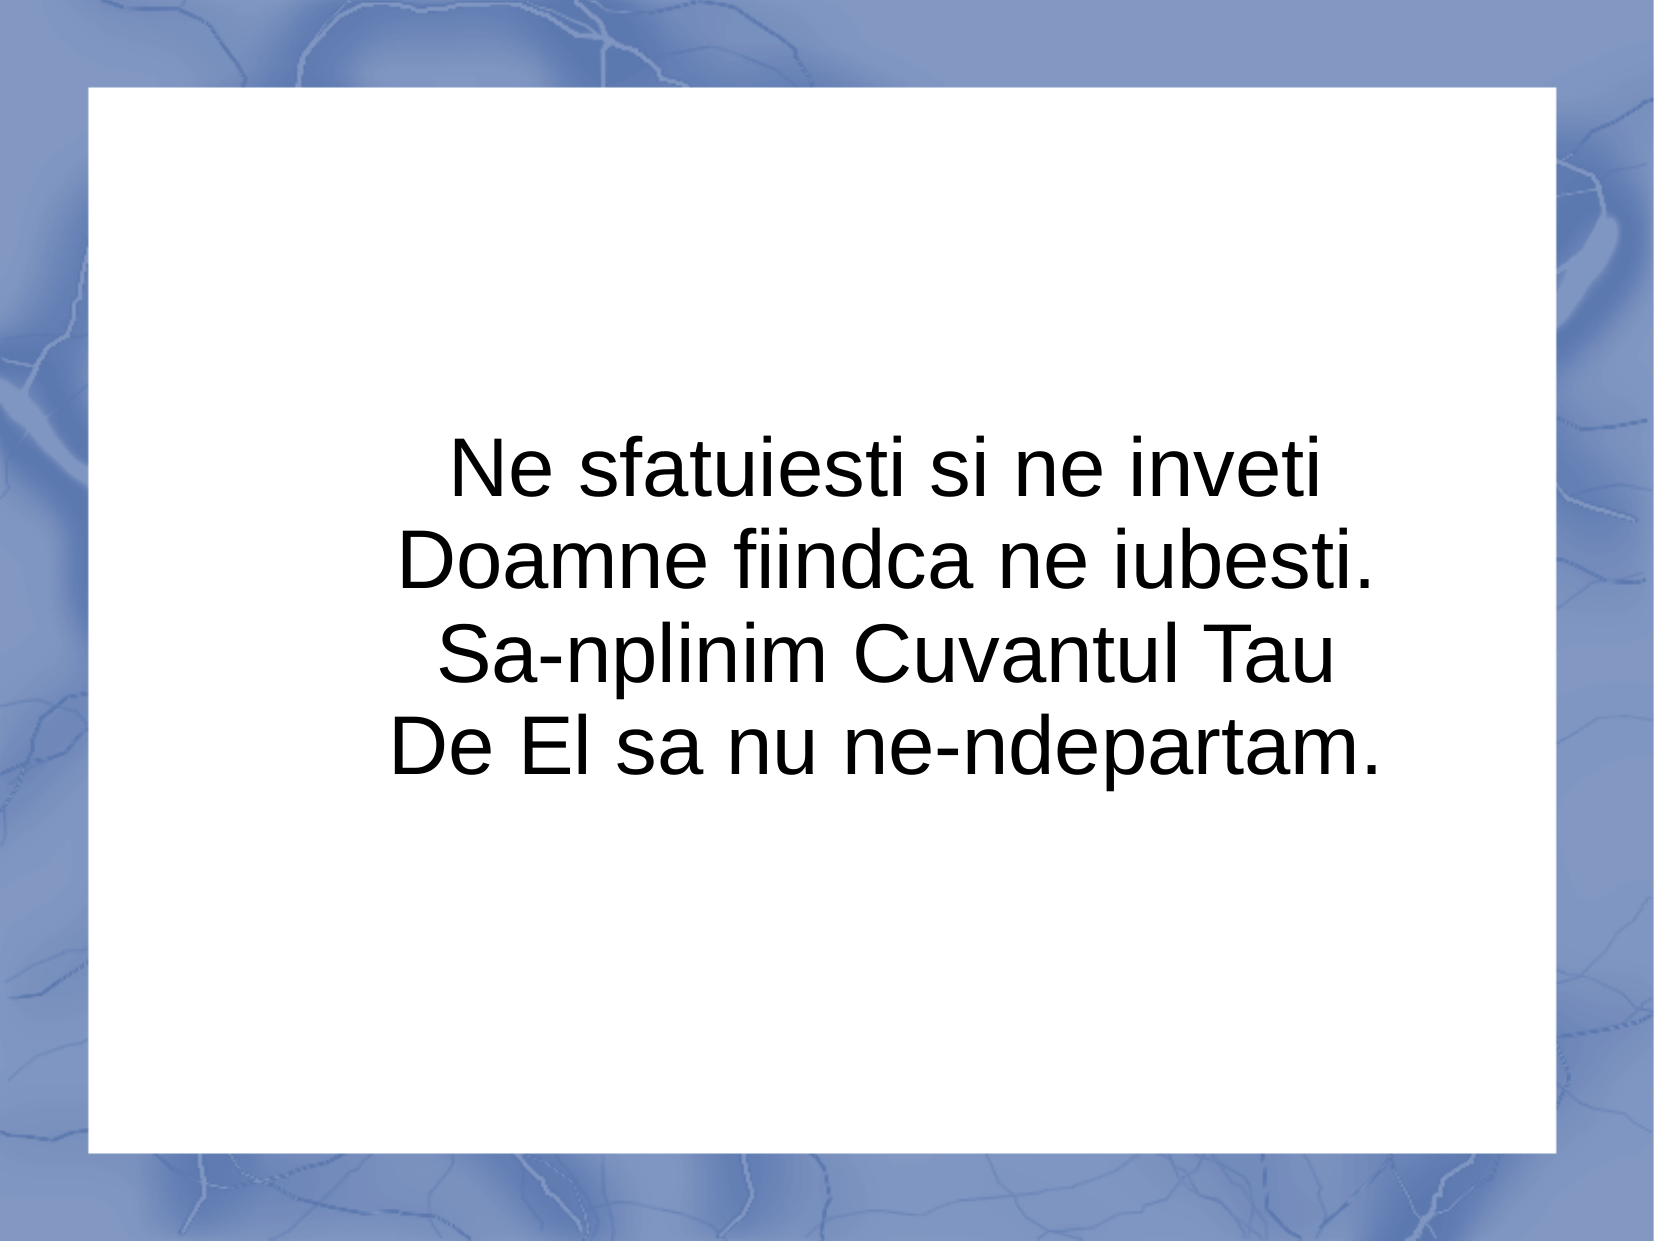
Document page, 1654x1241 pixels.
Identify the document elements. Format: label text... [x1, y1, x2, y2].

text_box Ne sfatuiesti si ne inveti Doamne fiindca ne iubesti. Sa-nplinim Cuvantul Tau De El sa nu ne-ndepartam. [355, 413, 1418, 831]
picture [0, 0, 1654, 1241]
